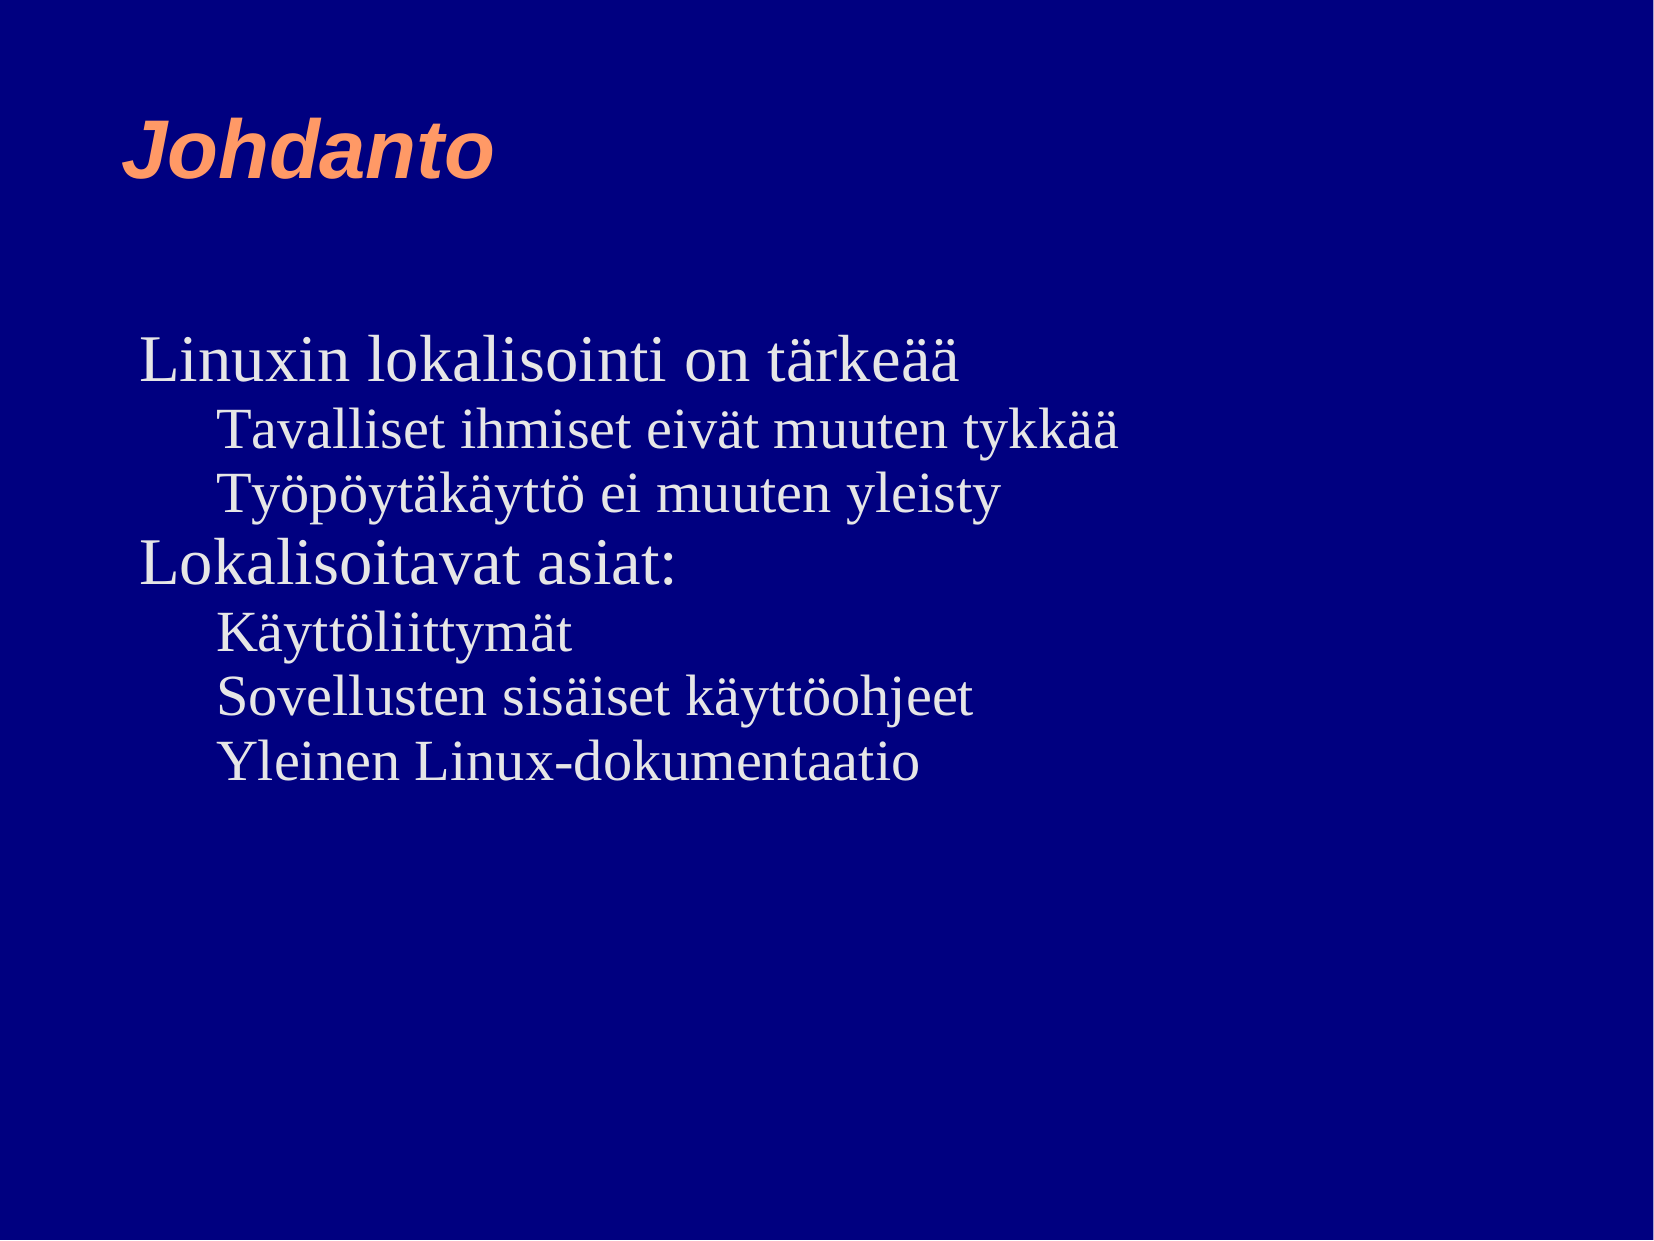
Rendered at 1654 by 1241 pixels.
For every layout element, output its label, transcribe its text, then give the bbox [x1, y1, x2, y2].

text_box [121, 333, 1536, 544]
list Linuxin lokalisointi on tärkeää Tavalliset ihmiset eivät muuten tykkää Työpöytäkäyttö ei muuten yleisty Lokalisoitavat asiat: Käyttöliittymät Sovellusten sisäiset käyttöohjeet Yleinen Linux-dokumentaatio [121, 322, 1561, 1132]
title Johdanto [121, 46, 1534, 254]
text_box [121, 555, 1536, 831]
